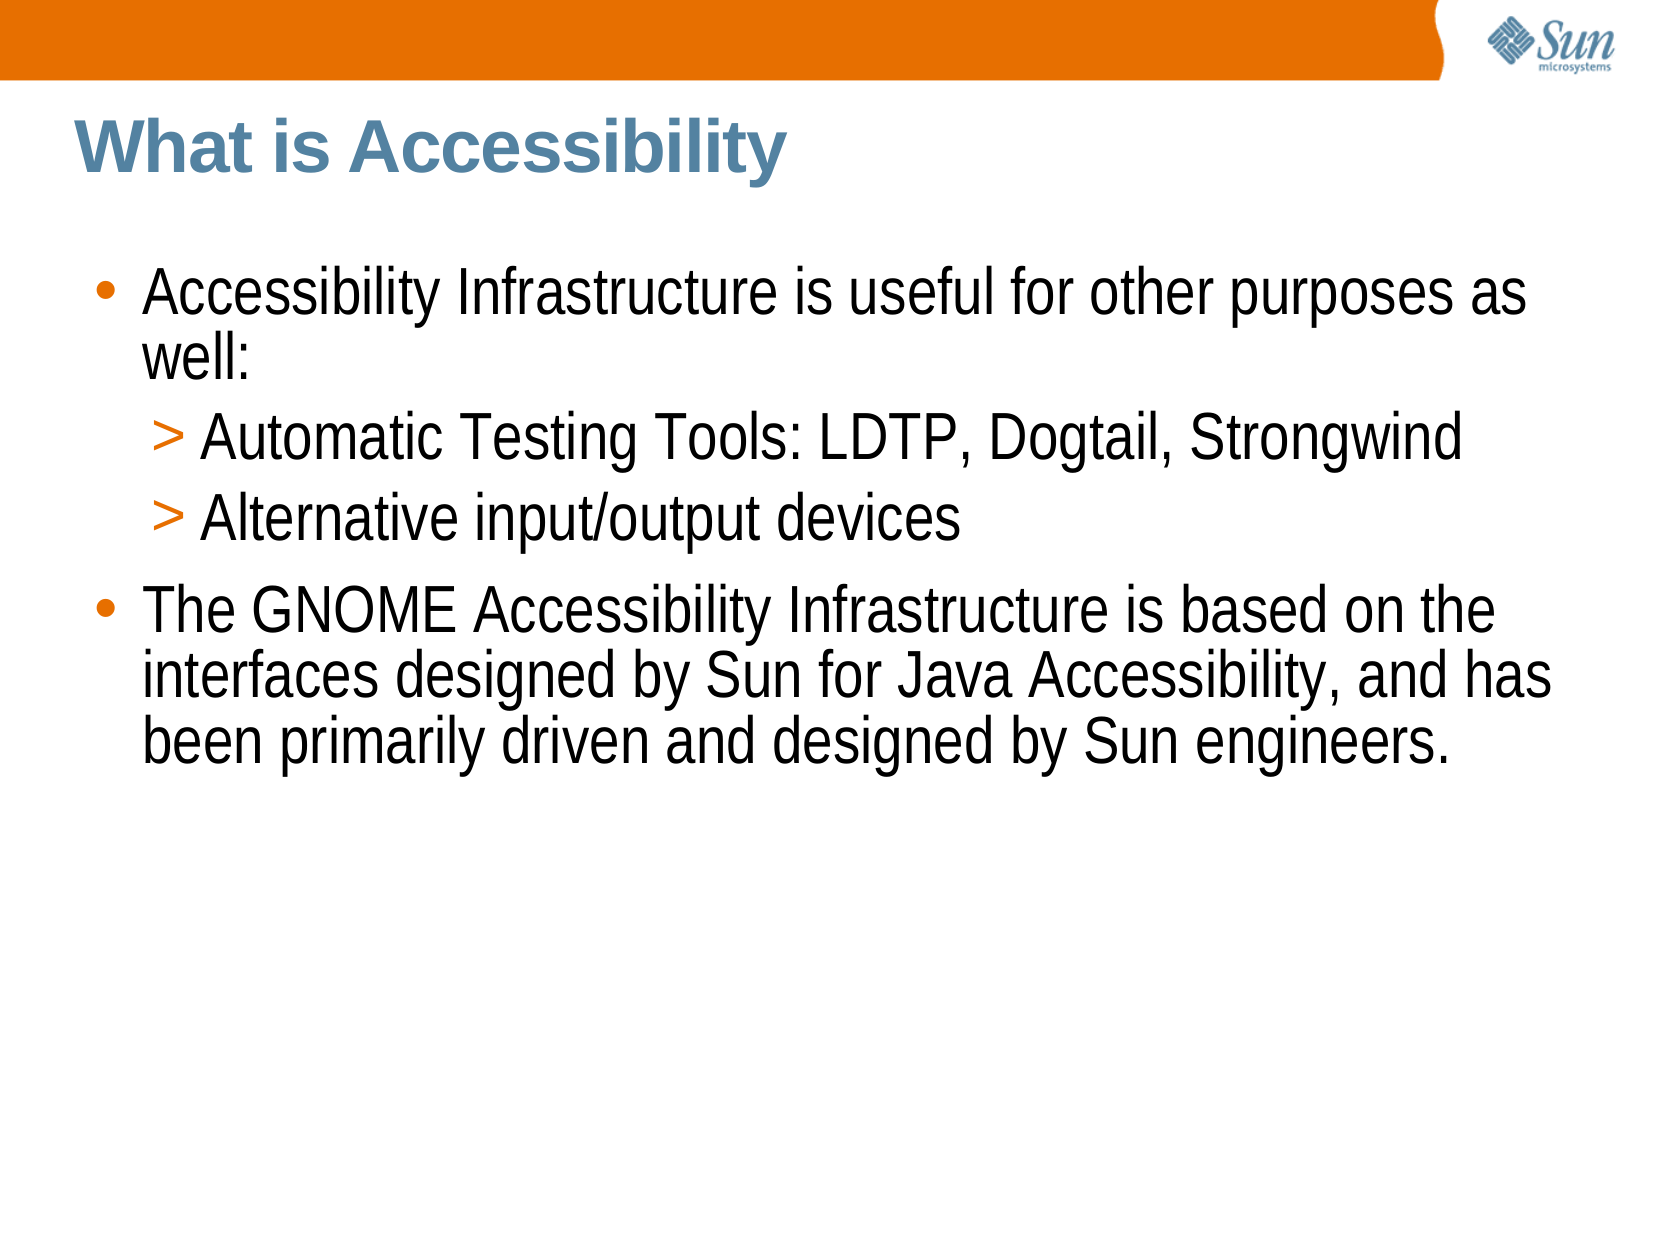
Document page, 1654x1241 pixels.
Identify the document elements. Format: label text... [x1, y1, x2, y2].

picture [0, 0, 1654, 83]
title What is Accessibility [74, 112, 1564, 206]
list Accessibility Infrastructure is useful for other purposes as well: Automatic Testing Tools: LDTP, Dogtail, Strongwind Alternative input/output devices The GNOME Accessibility Infrastructure is based on the interfaces designed by Sun for Java Accessibility, and has been primarily driven and designed by Sun engineers. [74, 262, 1564, 1125]
